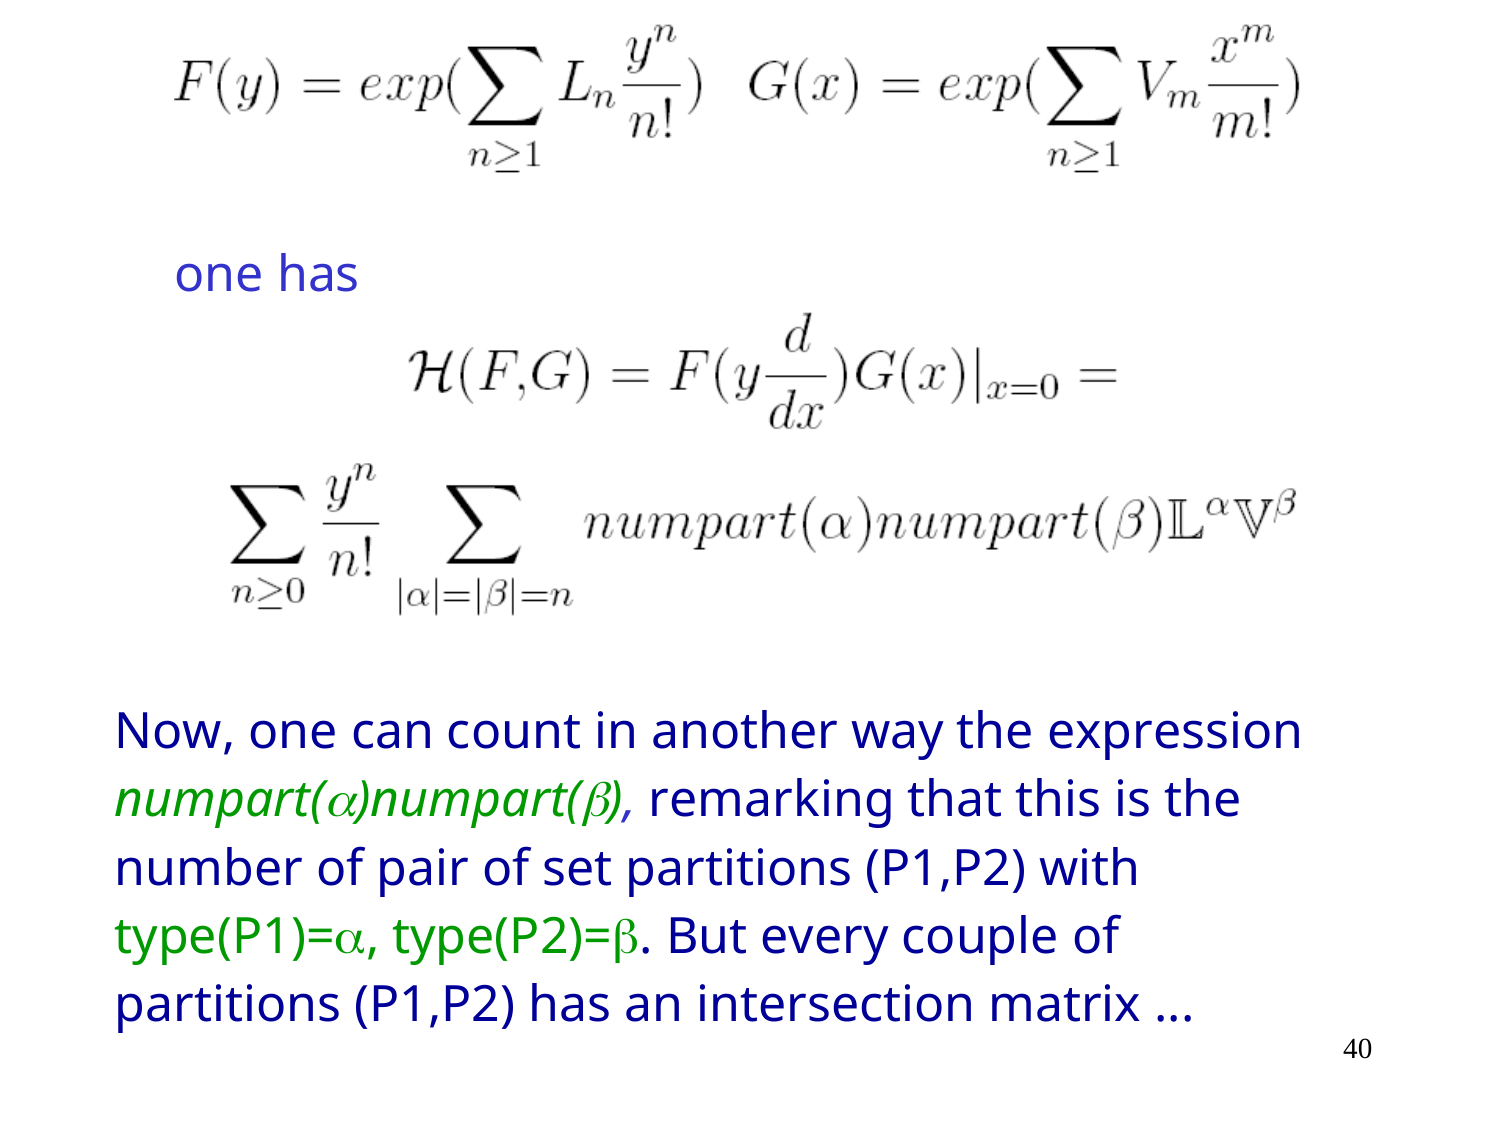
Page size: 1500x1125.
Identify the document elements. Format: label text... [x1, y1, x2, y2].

text_box Now, one can count in another way the expression numpart()numpart(), remarking that this is the number of pair of set partitions (P1,P2) with type(P1)=, type(P2)=. But every couple of partitions (P1,P2) has an intersection matrix ... [99, 687, 1320, 1045]
picture [187, 299, 1307, 625]
picture [174, 14, 1307, 182]
text_box one has [159, 230, 376, 383]
